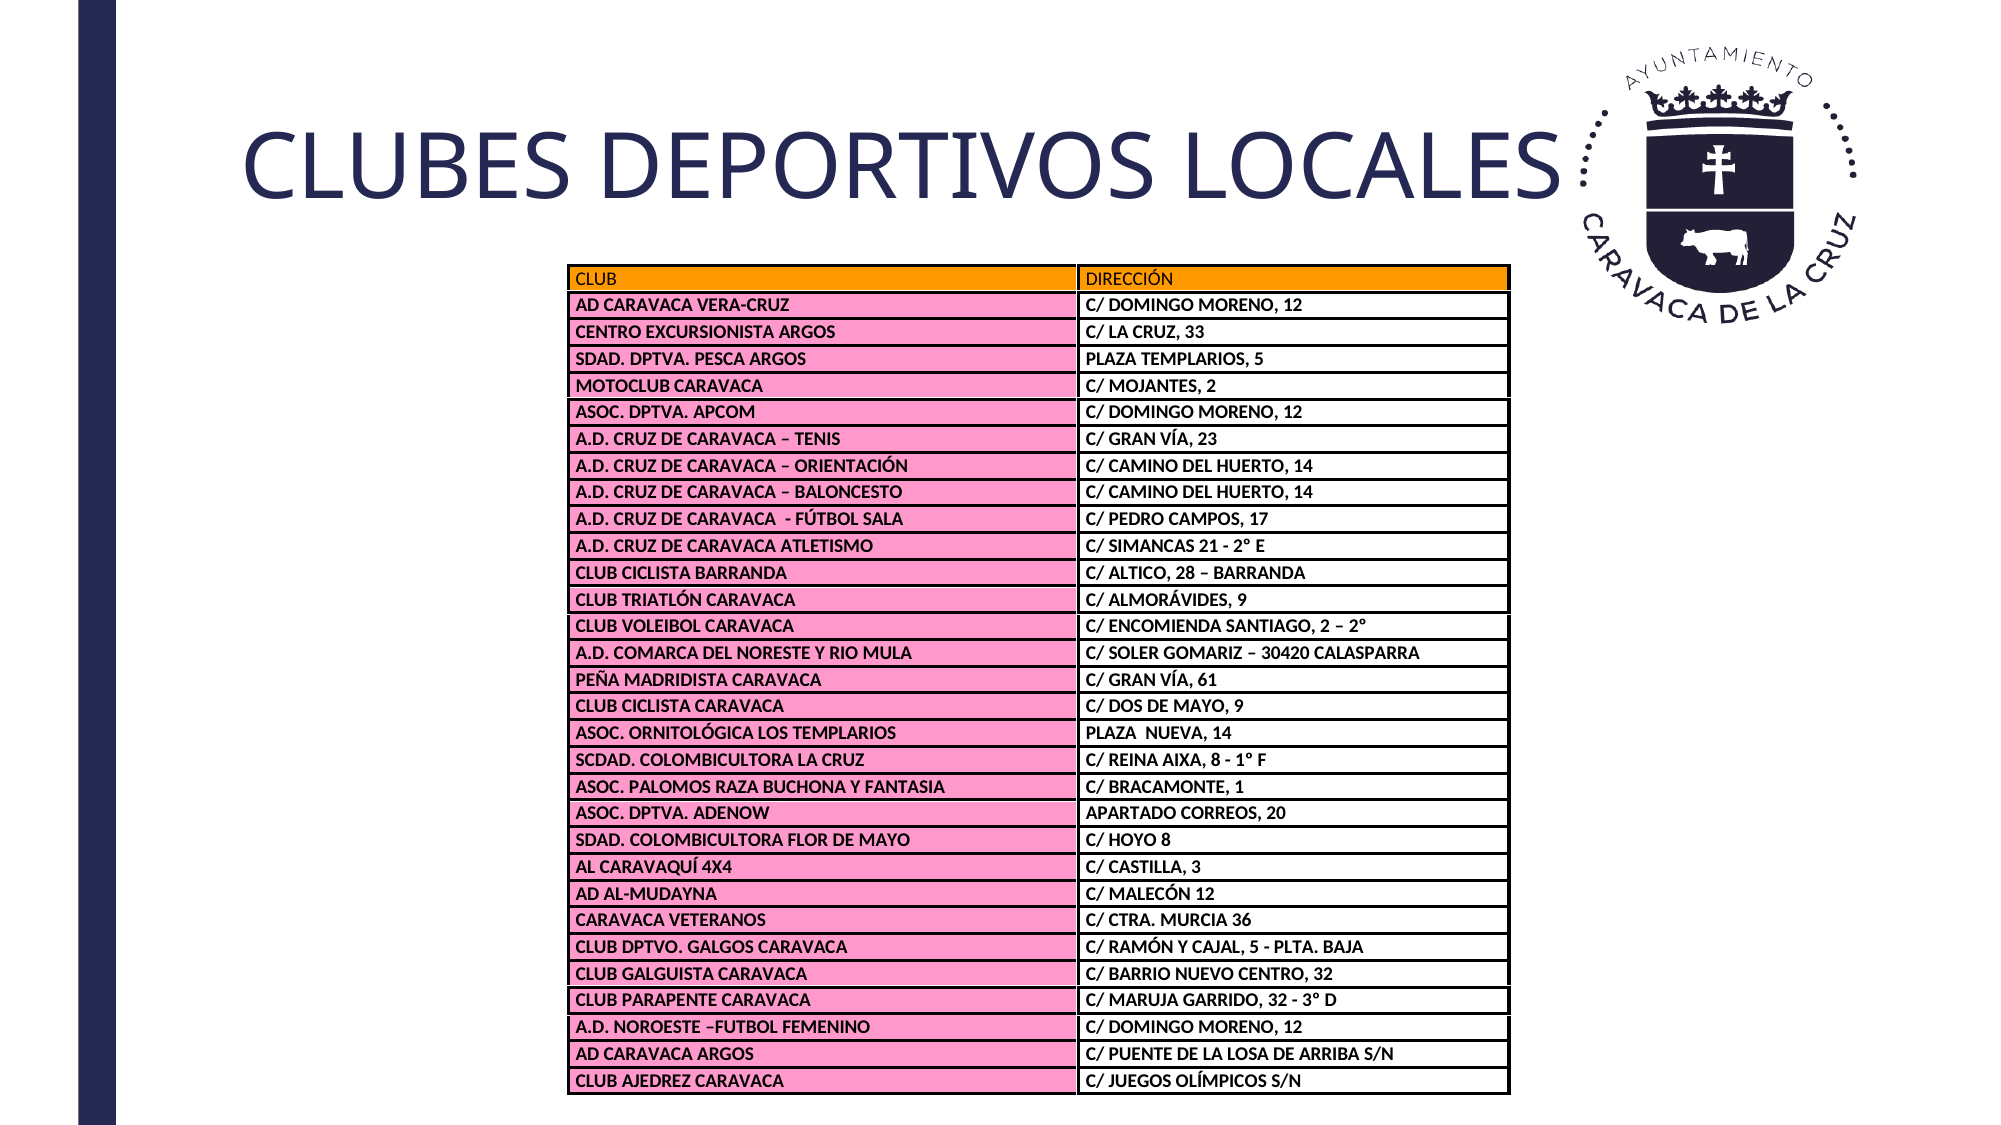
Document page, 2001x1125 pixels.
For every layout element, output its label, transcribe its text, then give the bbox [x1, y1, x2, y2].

picture [566, 263, 1511, 1125]
title CLUBES DEPORTIVOS LOCALES [225, 112, 1801, 357]
picture [1573, 44, 1864, 331]
